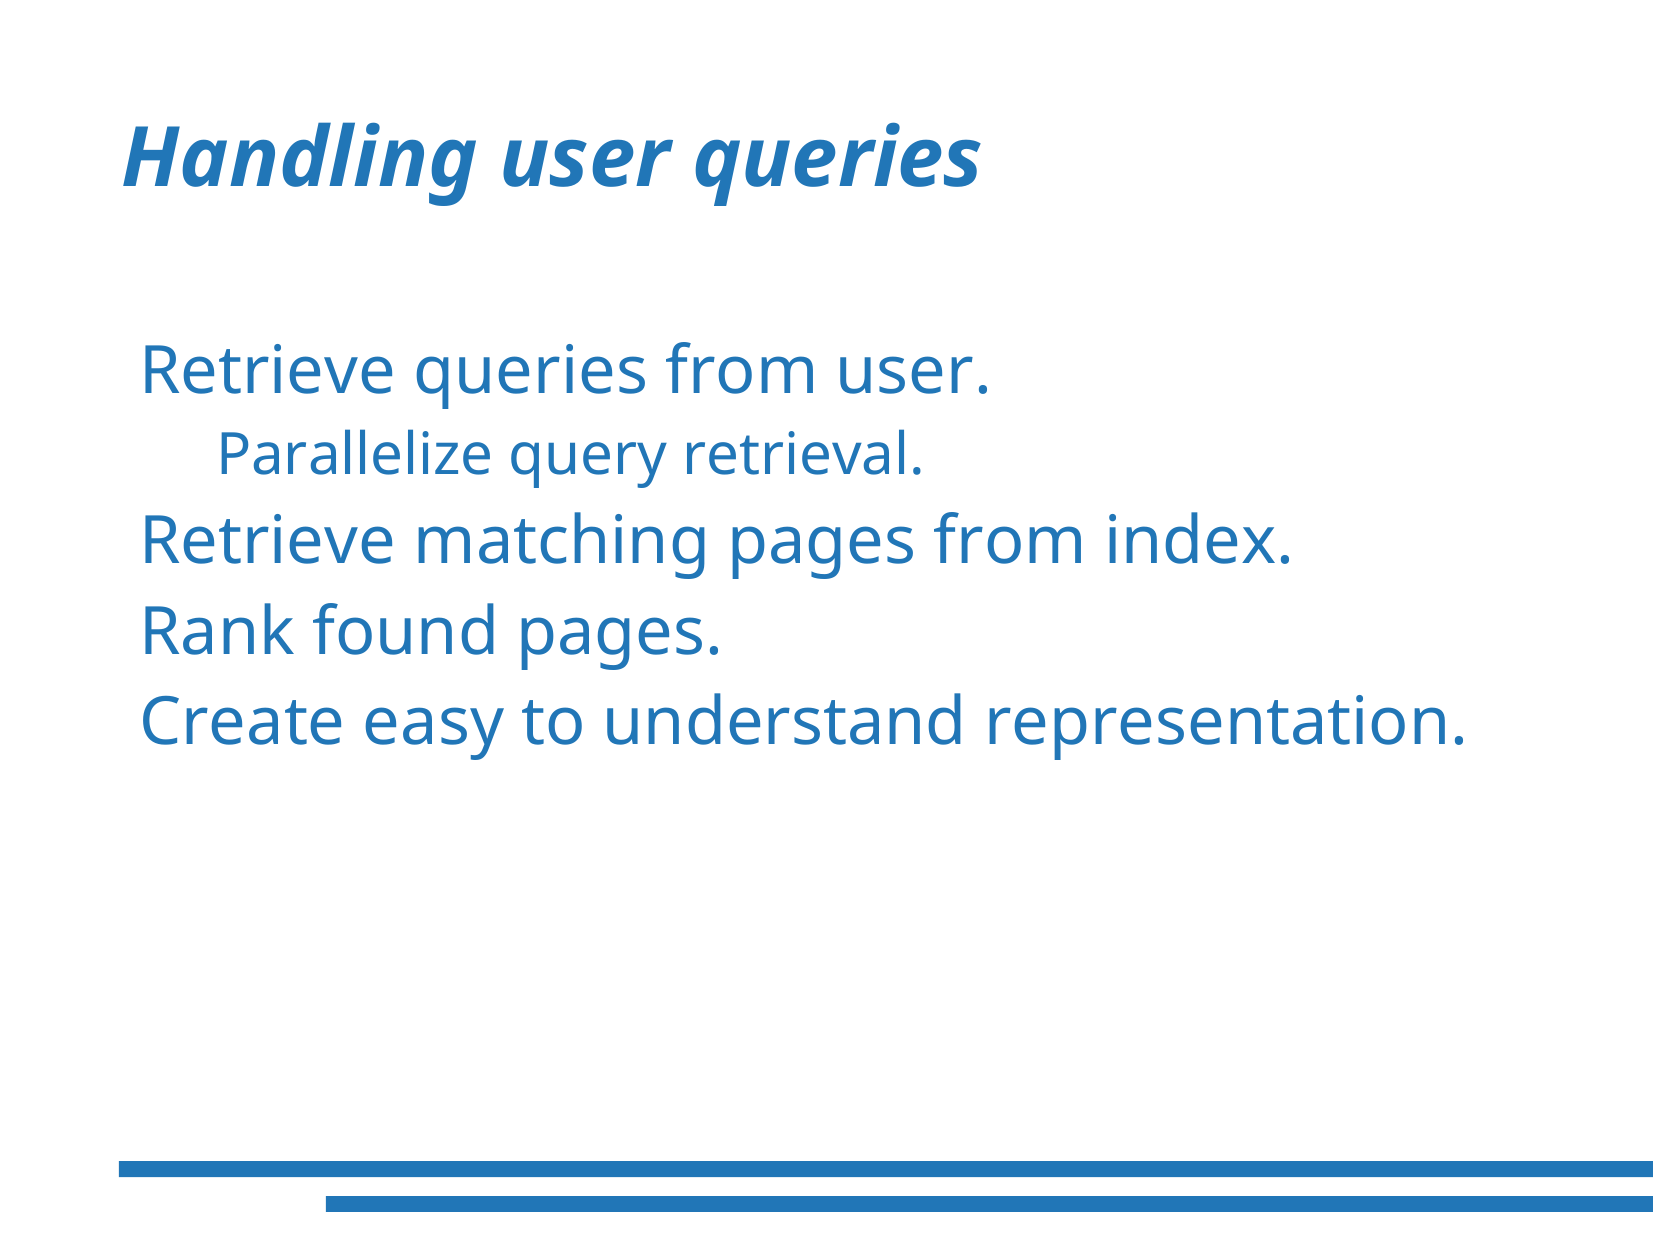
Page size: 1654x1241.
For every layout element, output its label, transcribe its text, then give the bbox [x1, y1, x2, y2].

title Handling user queries [121, 50, 1534, 258]
list Retrieve queries from user. Parallelize query retrieval. Retrieve matching pages from index. Rank found pages. Create easy to understand representation. [121, 322, 1561, 1133]
